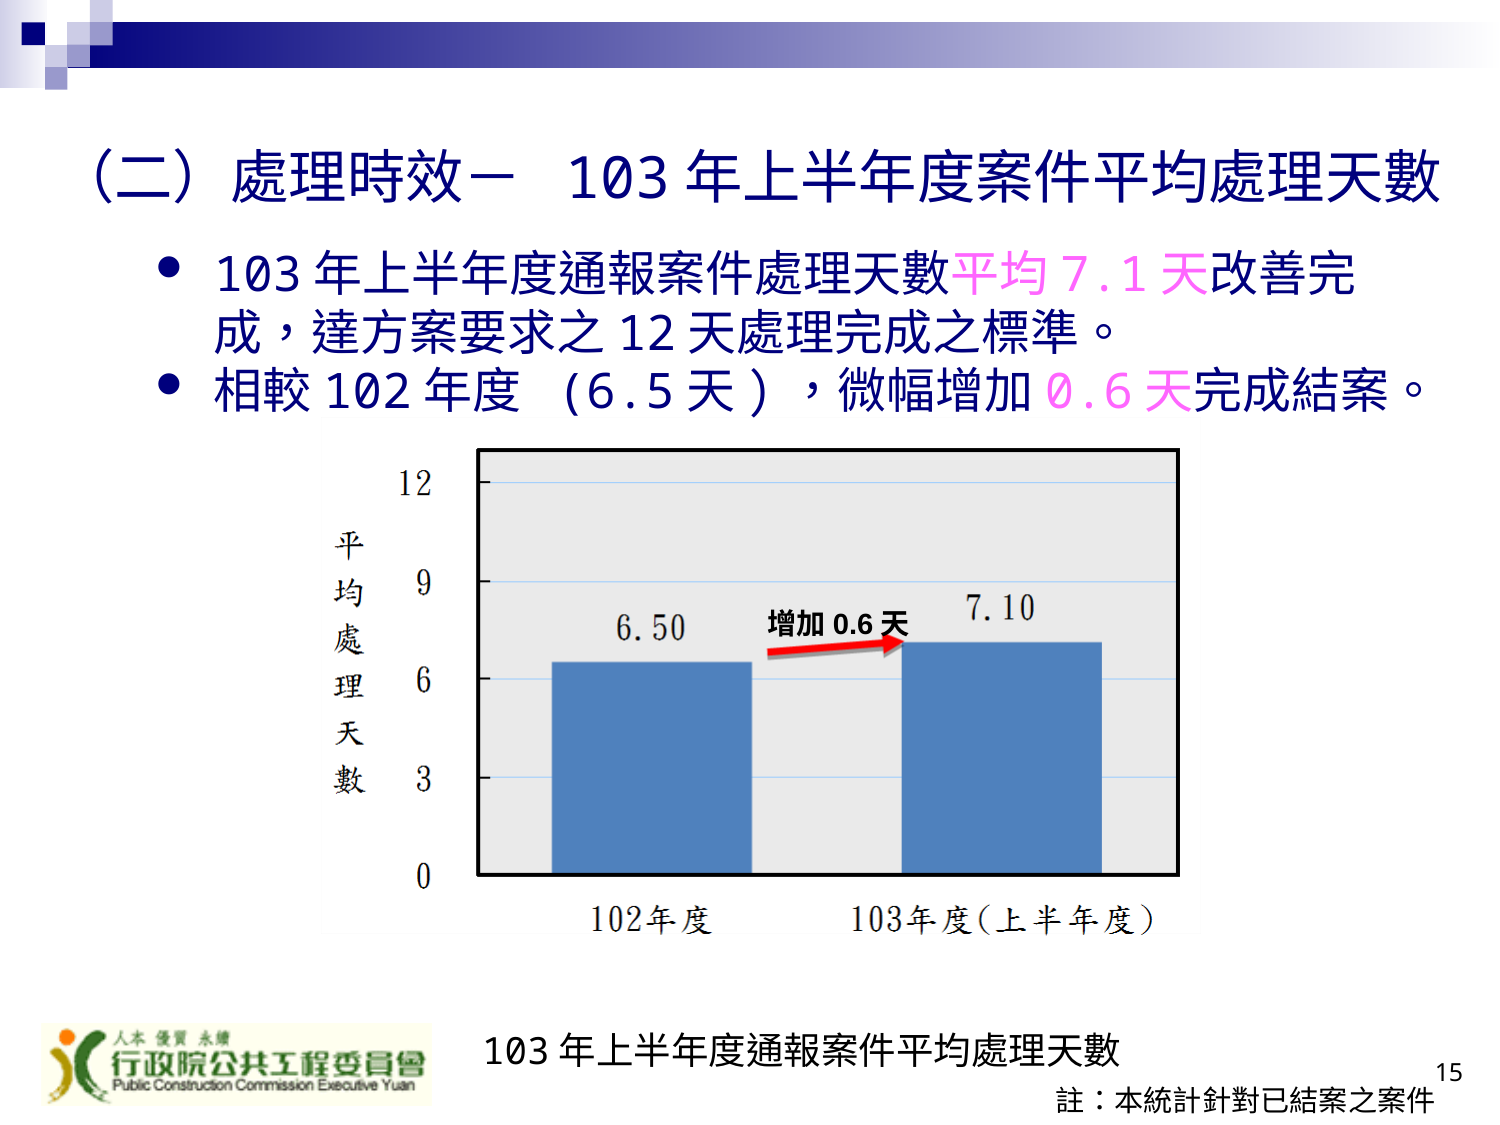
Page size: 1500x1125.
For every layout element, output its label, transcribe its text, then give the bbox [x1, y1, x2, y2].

text_box 註：本統計針對已結案之案件 [991, 1074, 1500, 1125]
title （二）處理時效－ 103年上半年度案件平均處理天數 [41, 125, 1471, 218]
picture [41, 1023, 432, 1106]
text_box 103年上半年度通報案件處理天數平均7.1天改善完成，達方案要求之12天處理完成之標準。 相較102年度 (6.5天)，微幅增加0.6天完成結案。 [140, 234, 1417, 435]
text_box 103年上半年度通報案件平均處理天數 [199, 1019, 1404, 1080]
text_box <編號> [1404, 1023, 1479, 1074]
text_box 增加0.6天 [749, 574, 928, 672]
picture [312, 435, 1211, 942]
